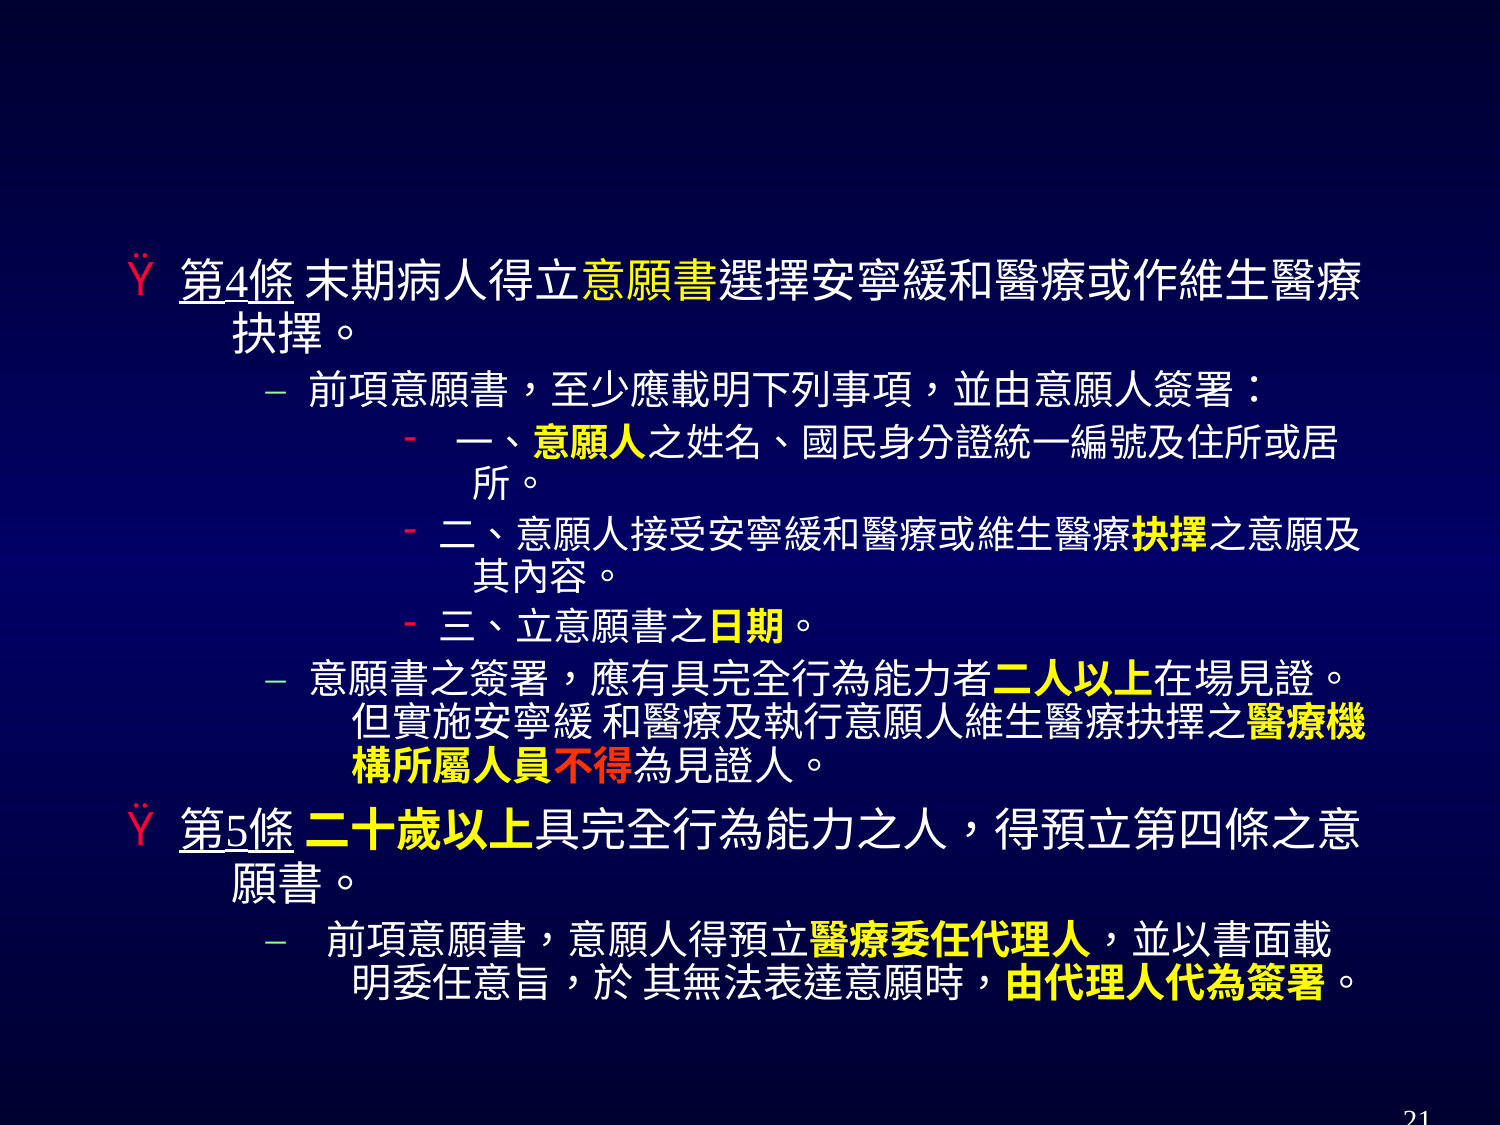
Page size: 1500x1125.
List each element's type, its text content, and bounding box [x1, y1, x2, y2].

text_box [1387, 1093, 1491, 1118]
list 第 4 條 末期病人得立意願書選擇安寧緩和醫療或作維生醫療抉擇。 前項意願書，至少應載明下列事項，並由意願人簽署： 一、意願人之姓名、國民身分證統一編號及住所或居所。 二、意願人接受安寧緩和醫療或維生醫療抉擇之意願及其內容。 三、立意願書之日期。 意願書之簽署，應有具完全行為能力者二人以上在場見證。但實施安寧緩 和醫療及執行意願人維生醫療抉擇之醫療機構所屬人員不得為見證人。 第 5 條 二十歲以上具完全行為能力之人，得預立第四條之意願書。 前項意願書，意願人得預立醫療委任代理人，並以書面載明委任意旨，於 其無法表達意願時，由代理人代為簽署。 [112, 243, 1388, 1044]
